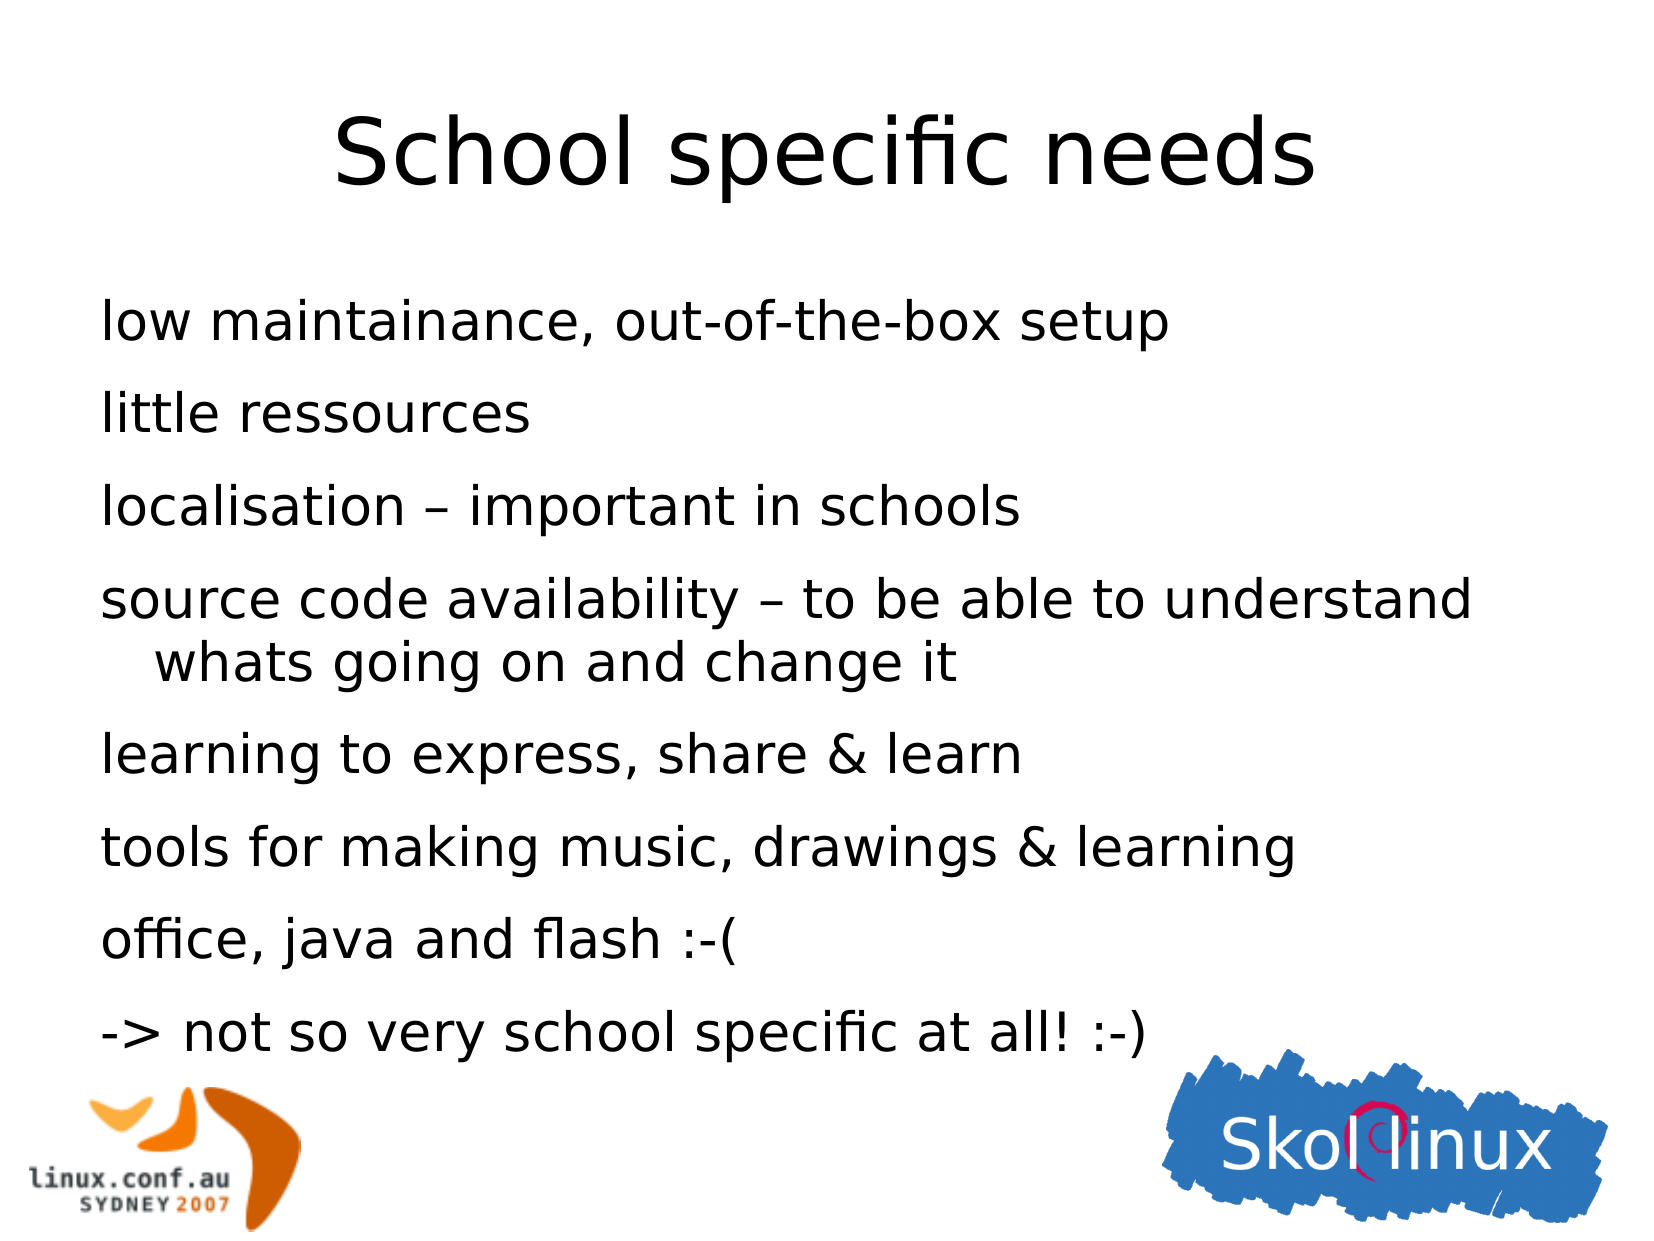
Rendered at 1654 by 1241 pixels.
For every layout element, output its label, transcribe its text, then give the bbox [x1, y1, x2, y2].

list low maintainance, out-of-the-box setup little ressources localisation – important in schools source code availability – to be able to understand whats going on and change it learning to express, share & learn tools for making music, drawings & learning office, java and flash :-( -> not so very school specific at all! :-) [82, 290, 1571, 1109]
title School specific needs [82, 49, 1571, 257]
picture [1162, 1049, 1608, 1223]
picture [29, 1087, 301, 1232]
